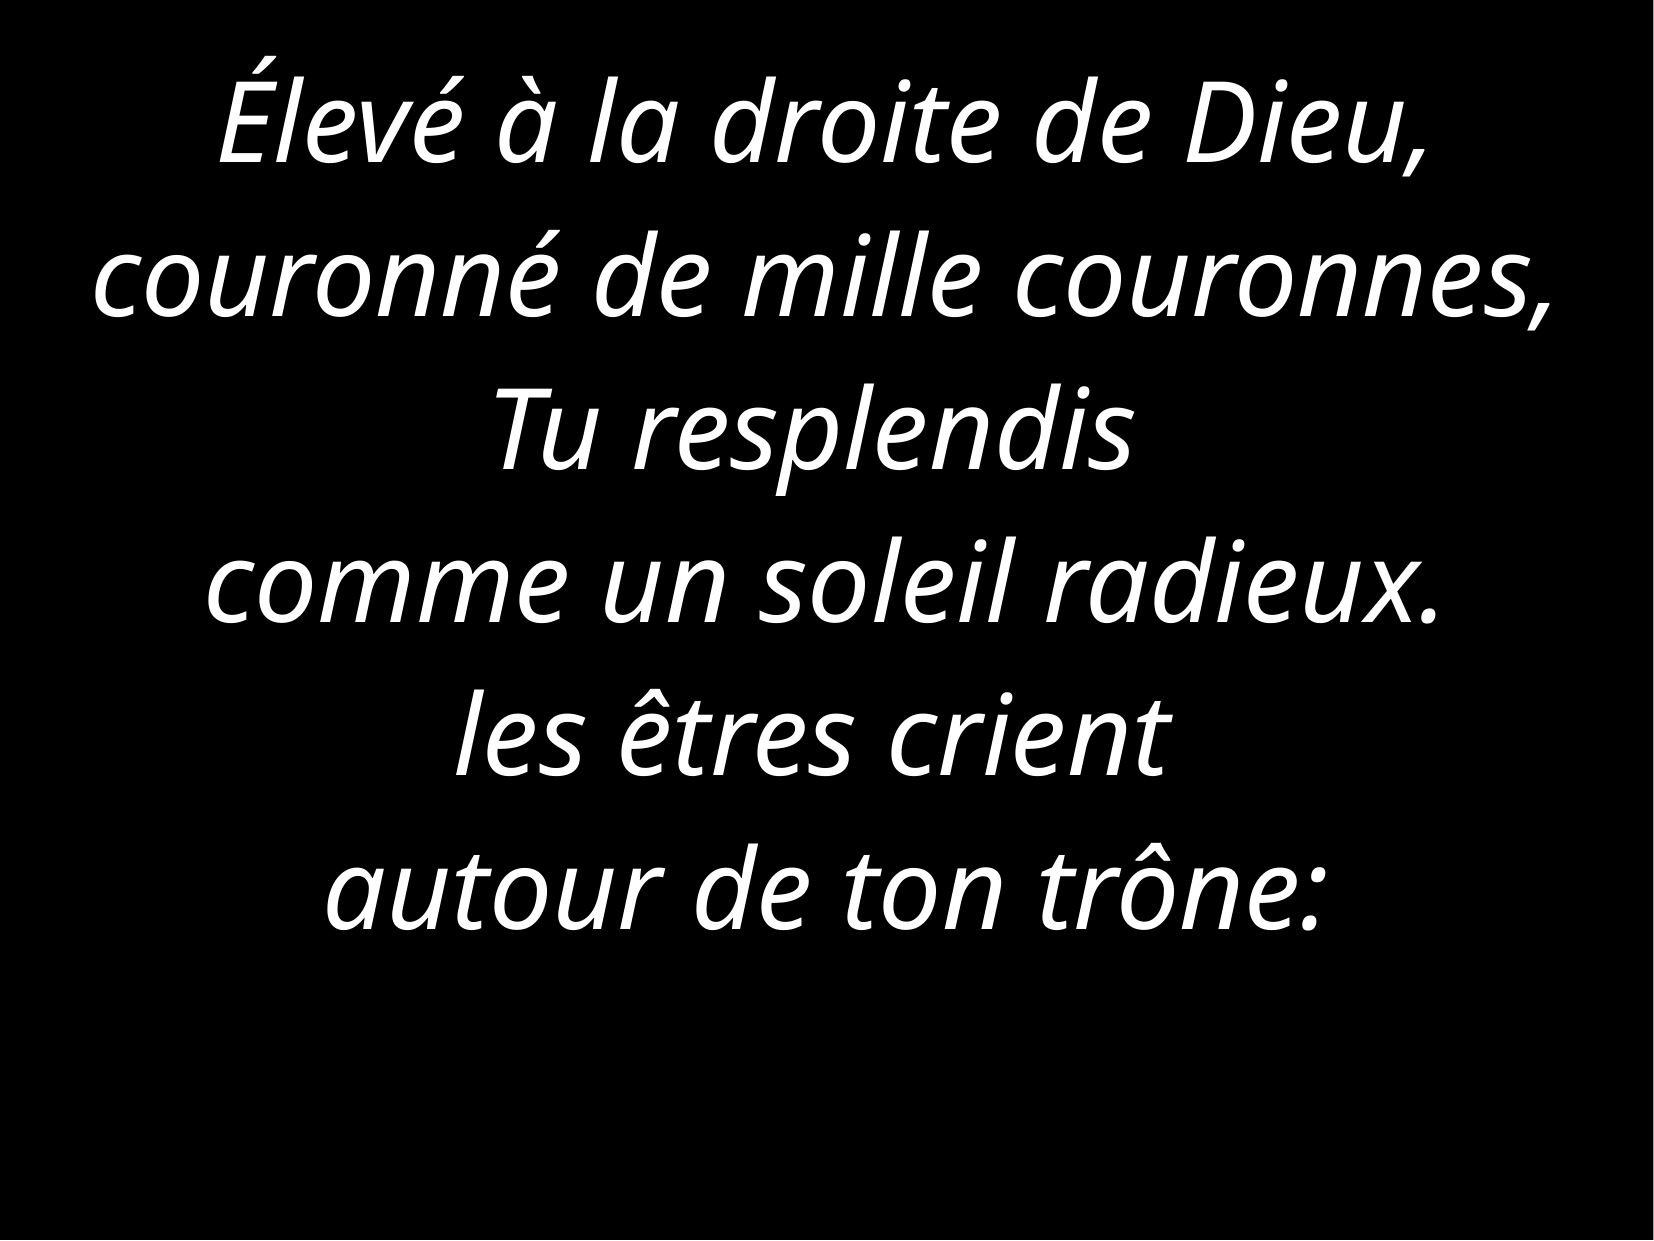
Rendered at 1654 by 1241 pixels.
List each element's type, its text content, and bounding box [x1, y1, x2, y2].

subtitle Élevé à la droite de Dieu, couronné de mille couronnes, Tu resplendis comme un soleil radieux. les êtres crient autour de ton trône: [0, 0, 1654, 1241]
